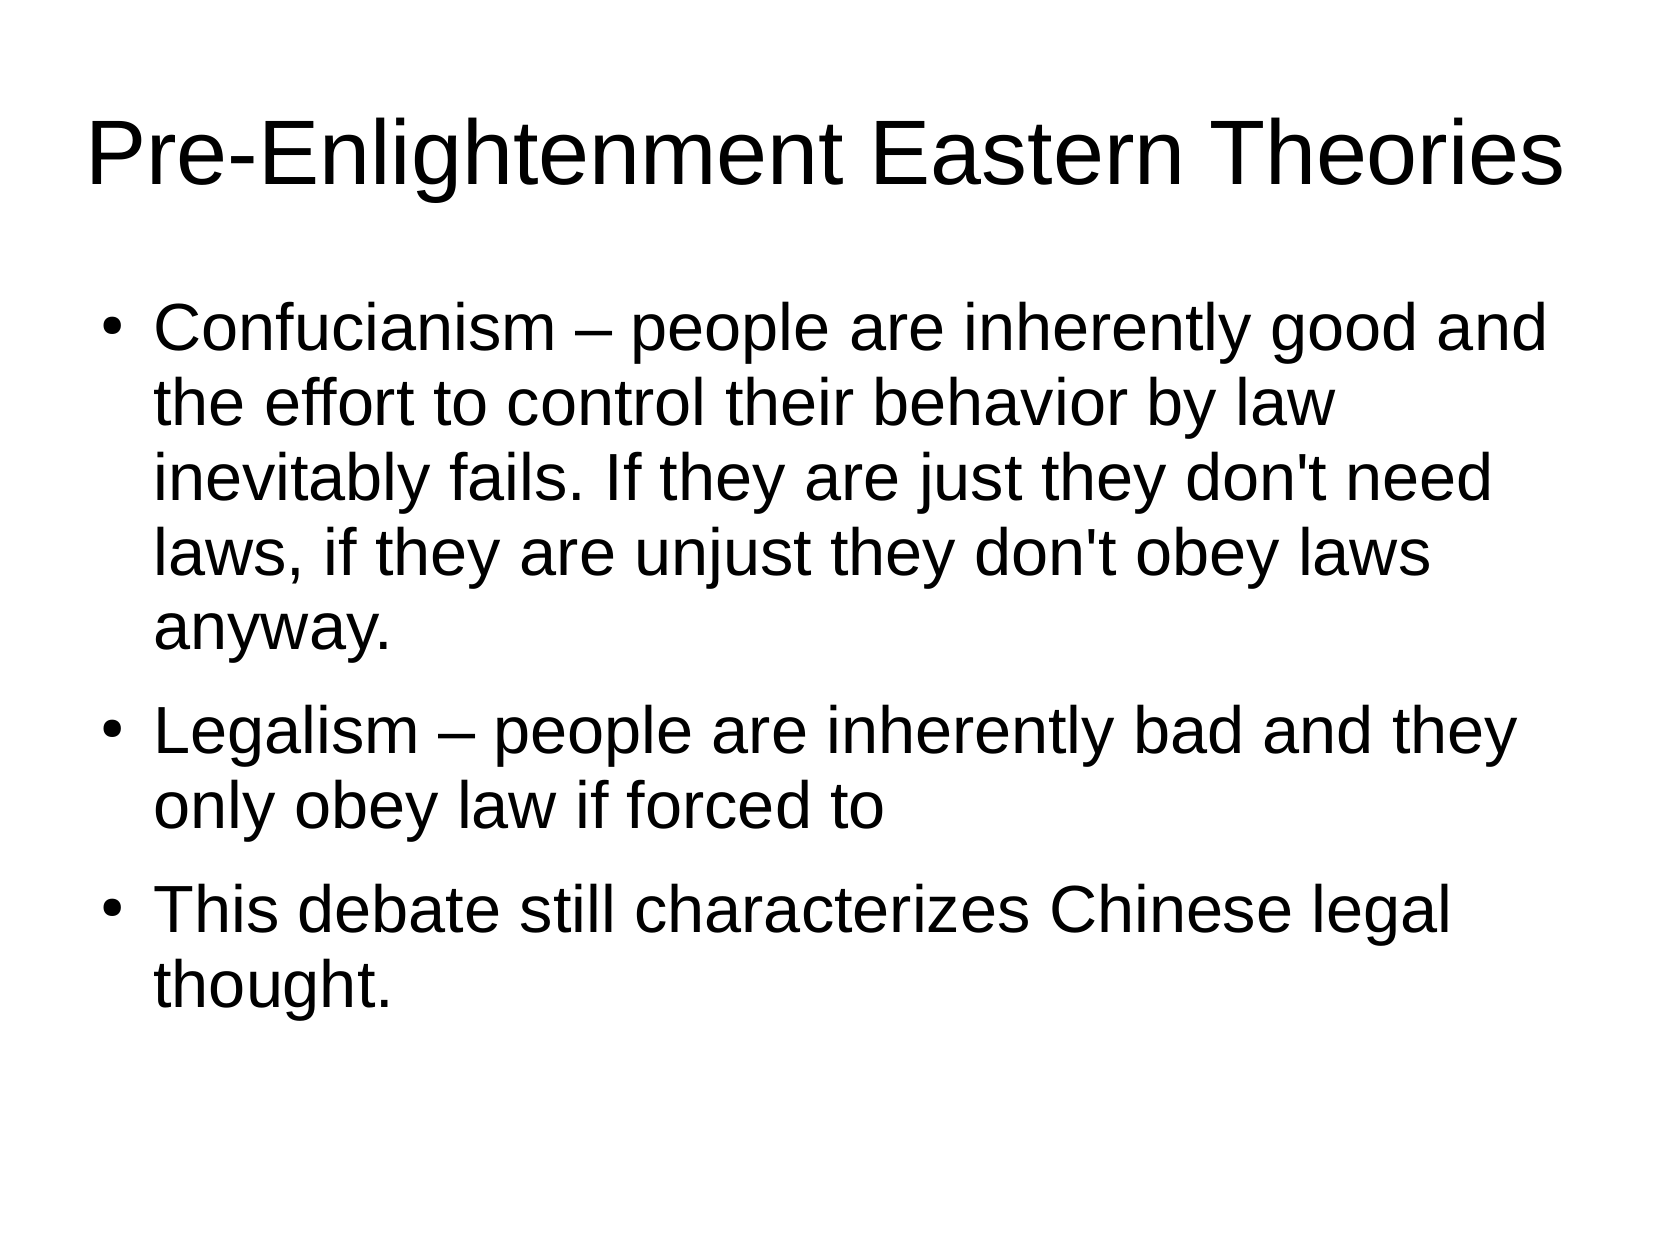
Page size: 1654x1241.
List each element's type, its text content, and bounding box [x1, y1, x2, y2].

title Pre-Enlightenment Eastern Theories [82, 49, 1571, 257]
list Confucianism – people are inherently good and the effort to control their behavior by law inevitably fails. If they are just they don't need laws, if they are unjust they don't obey laws anyway. Legalism – people are inherently bad and they only obey law if forced to This debate still characterizes Chinese legal thought. [82, 290, 1571, 1109]
